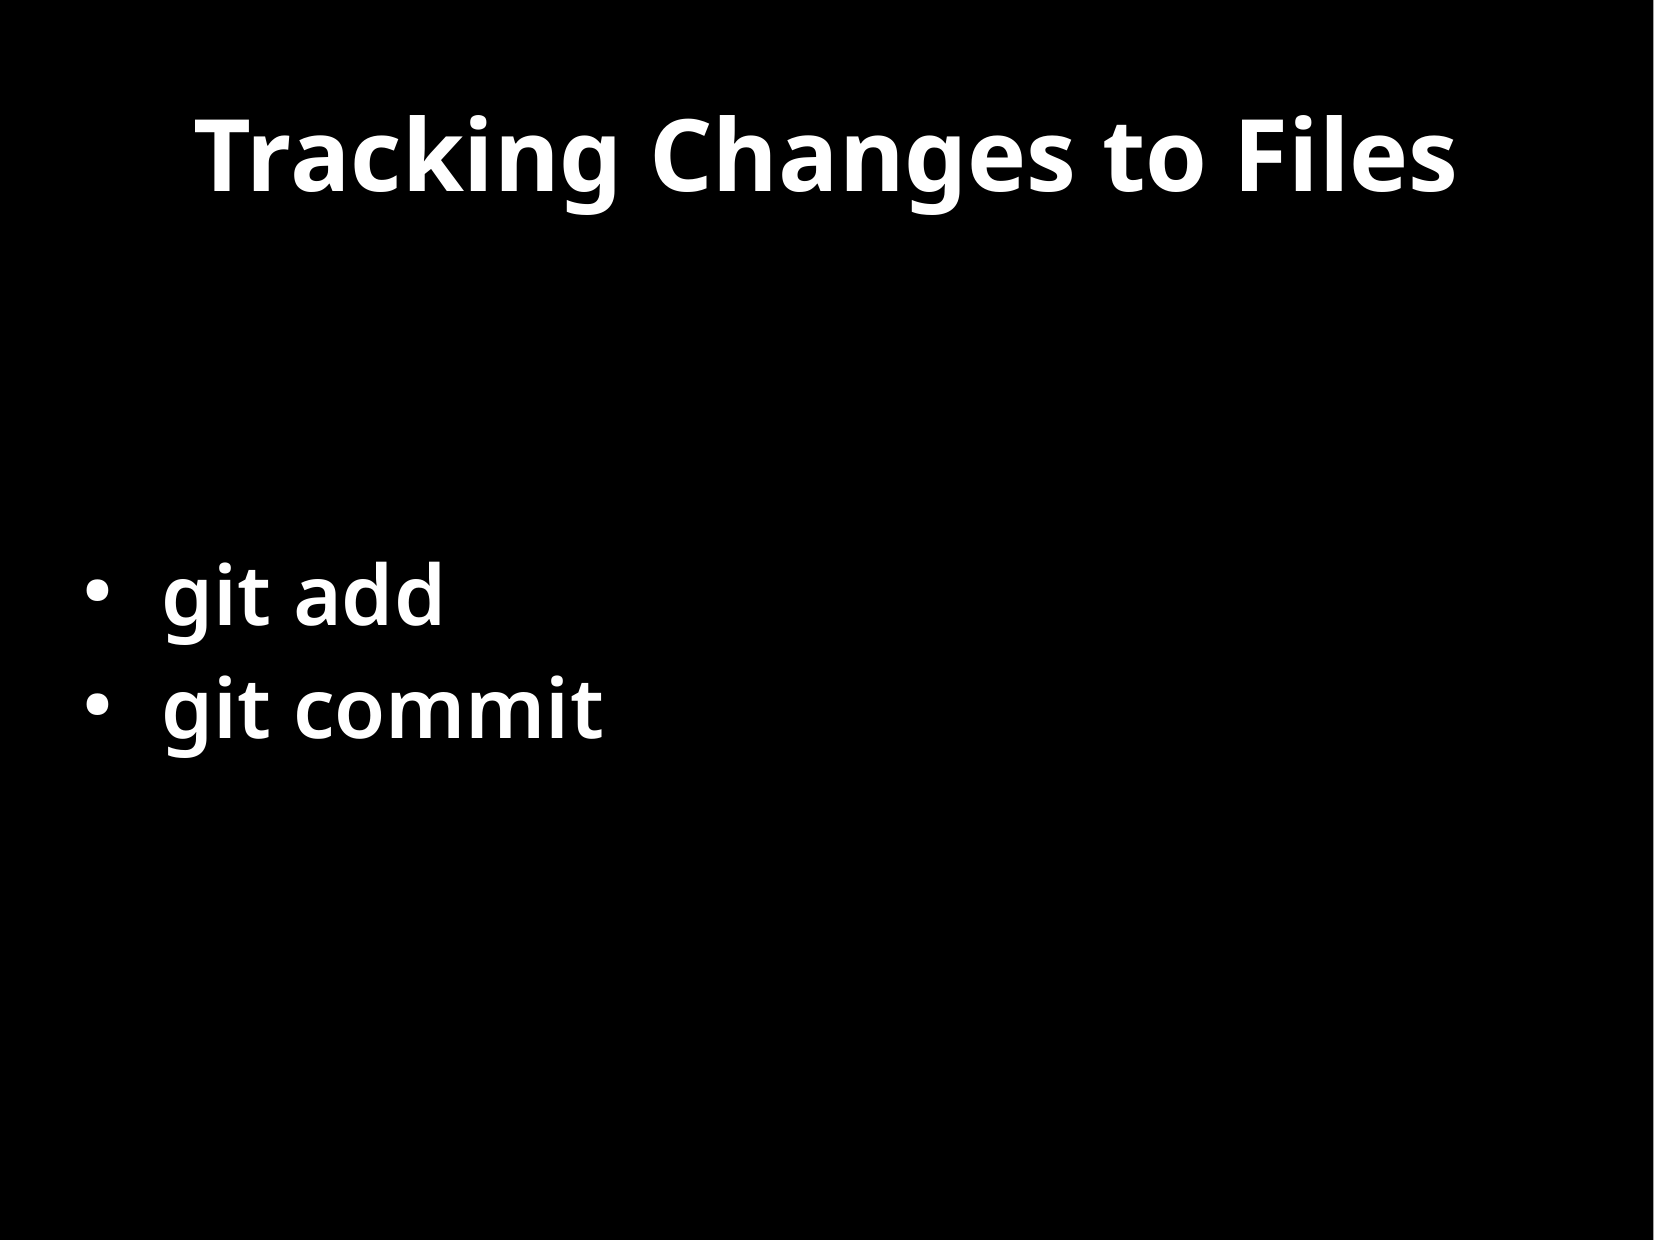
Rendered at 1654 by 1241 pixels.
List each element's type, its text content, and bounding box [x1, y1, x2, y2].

title Tracking Changes to Files [82, 49, 1571, 125]
subtitle git add git commit [82, 125, 1571, 1174]
